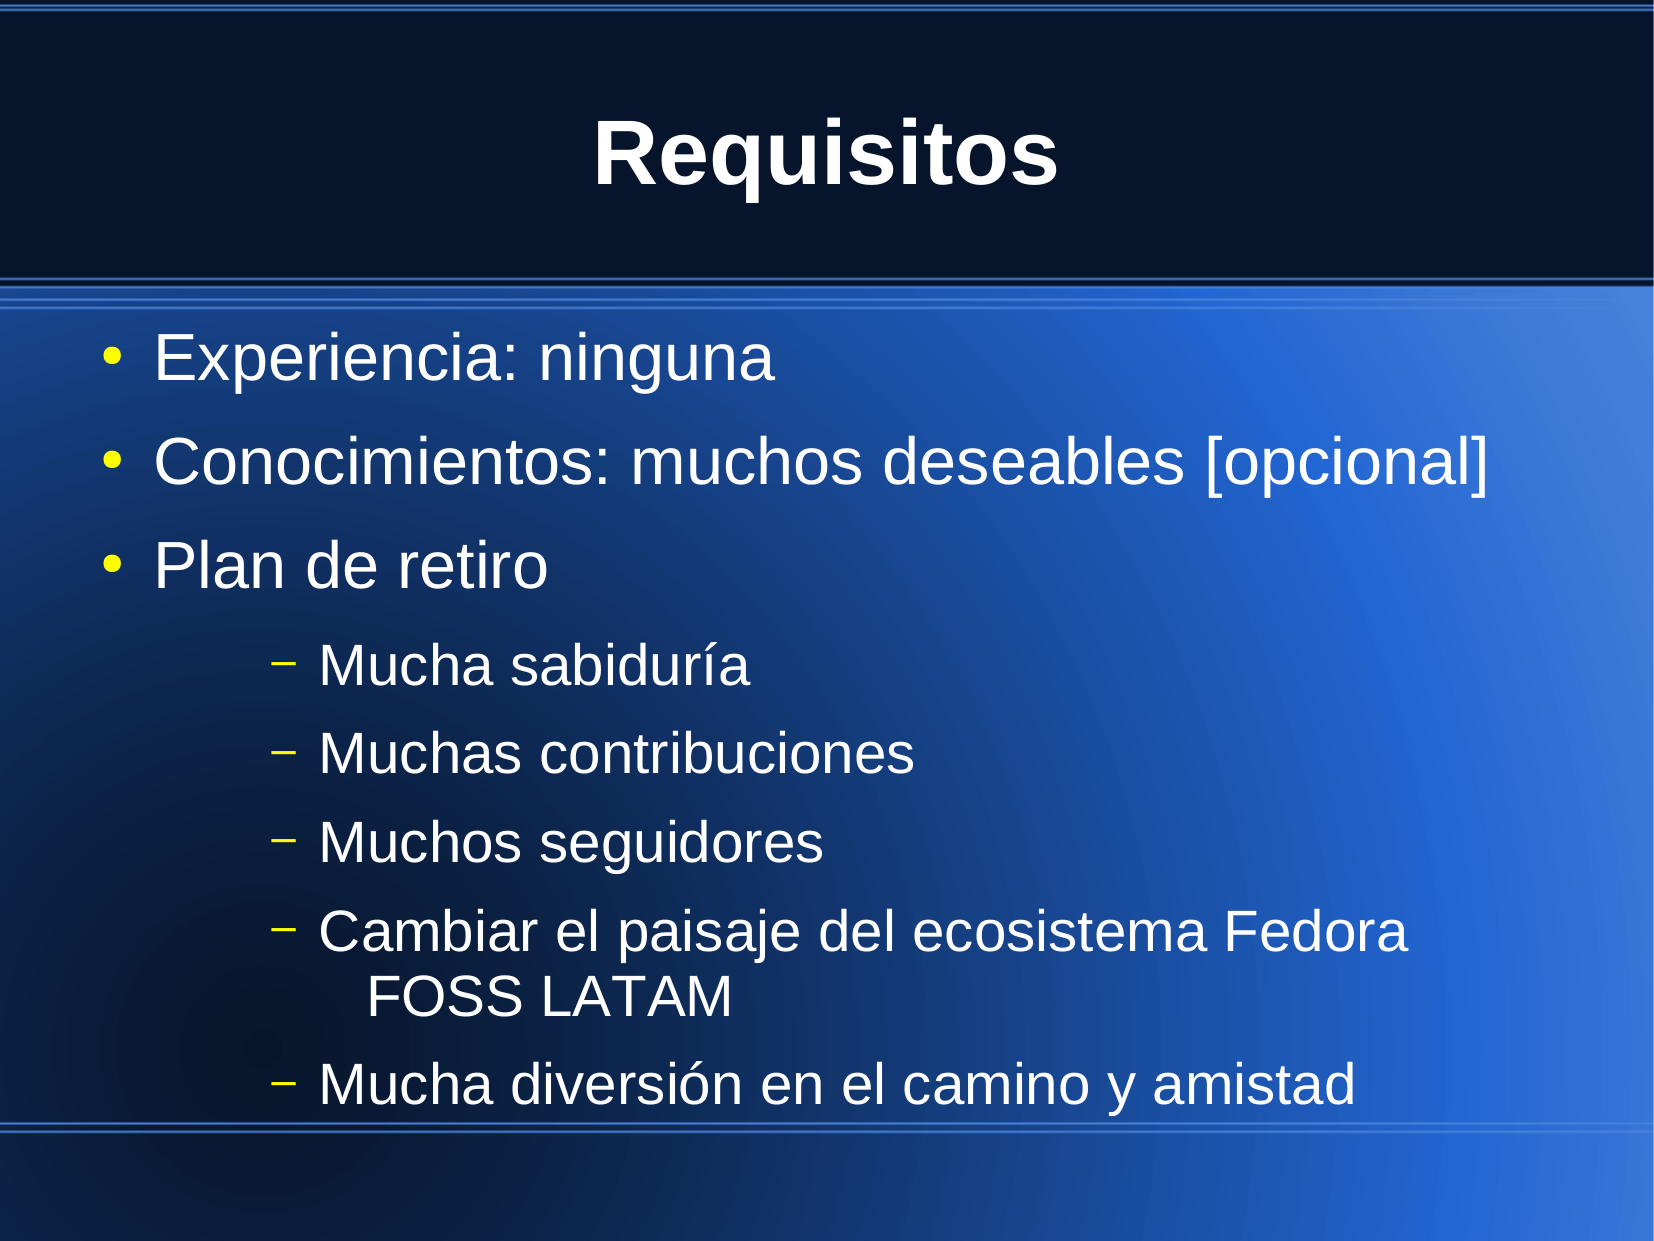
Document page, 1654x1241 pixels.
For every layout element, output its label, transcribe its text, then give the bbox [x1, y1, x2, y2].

title Requisitos [82, 56, 1571, 250]
picture [0, 0, 1654, 1241]
list Experiencia: ninguna Conocimientos: muchos deseables [opcional] Plan de retiro Mucha sabiduría Muchas contribuciones Muchos seguidores Cambiar el paisaje del ecosistema Fedora FOSS LATAM Mucha diversión en el camino y amistad [82, 319, 1571, 1118]
